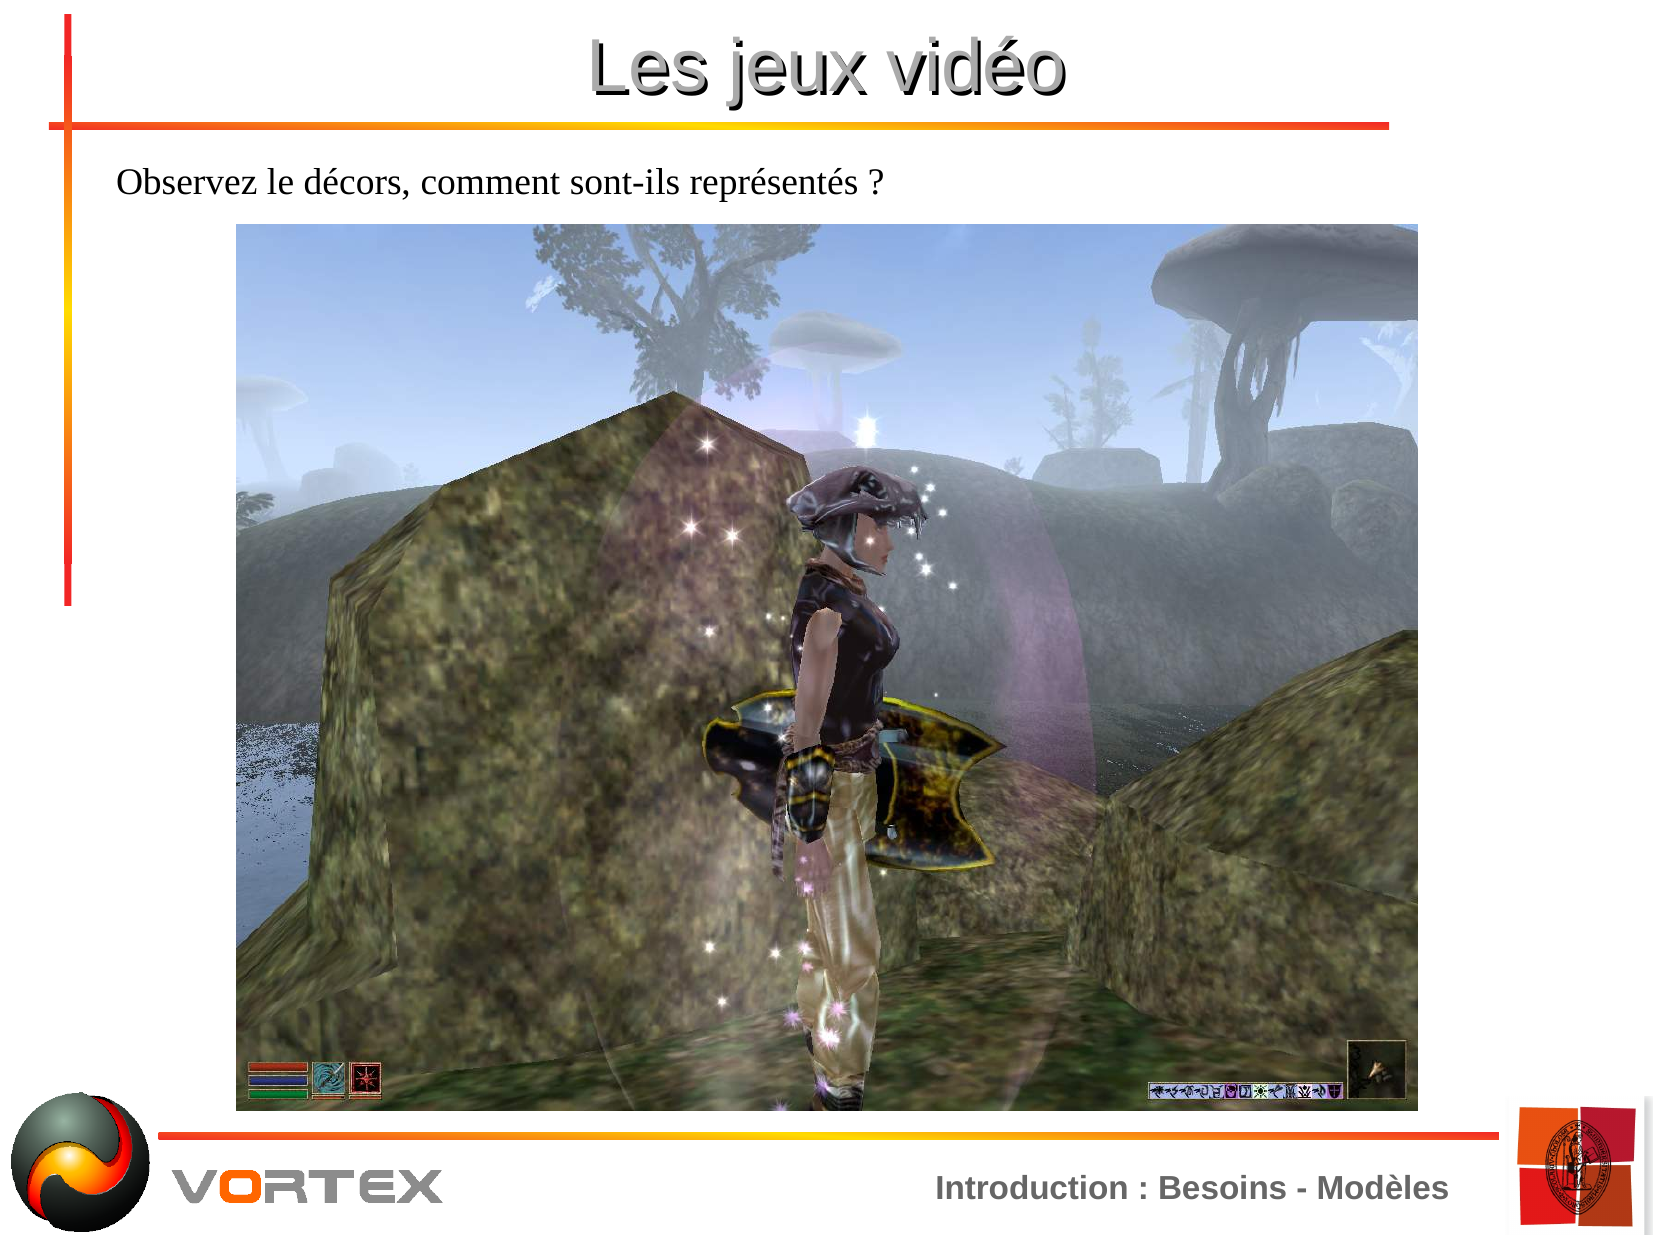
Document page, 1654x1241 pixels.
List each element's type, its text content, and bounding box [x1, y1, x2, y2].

title Les jeux vidéo [0, 9, 1654, 123]
picture [11, 224, 1418, 1232]
picture [1505, 1096, 1653, 1235]
list Observez le décors, comment sont-ils représentés ? [98, 160, 1593, 1088]
